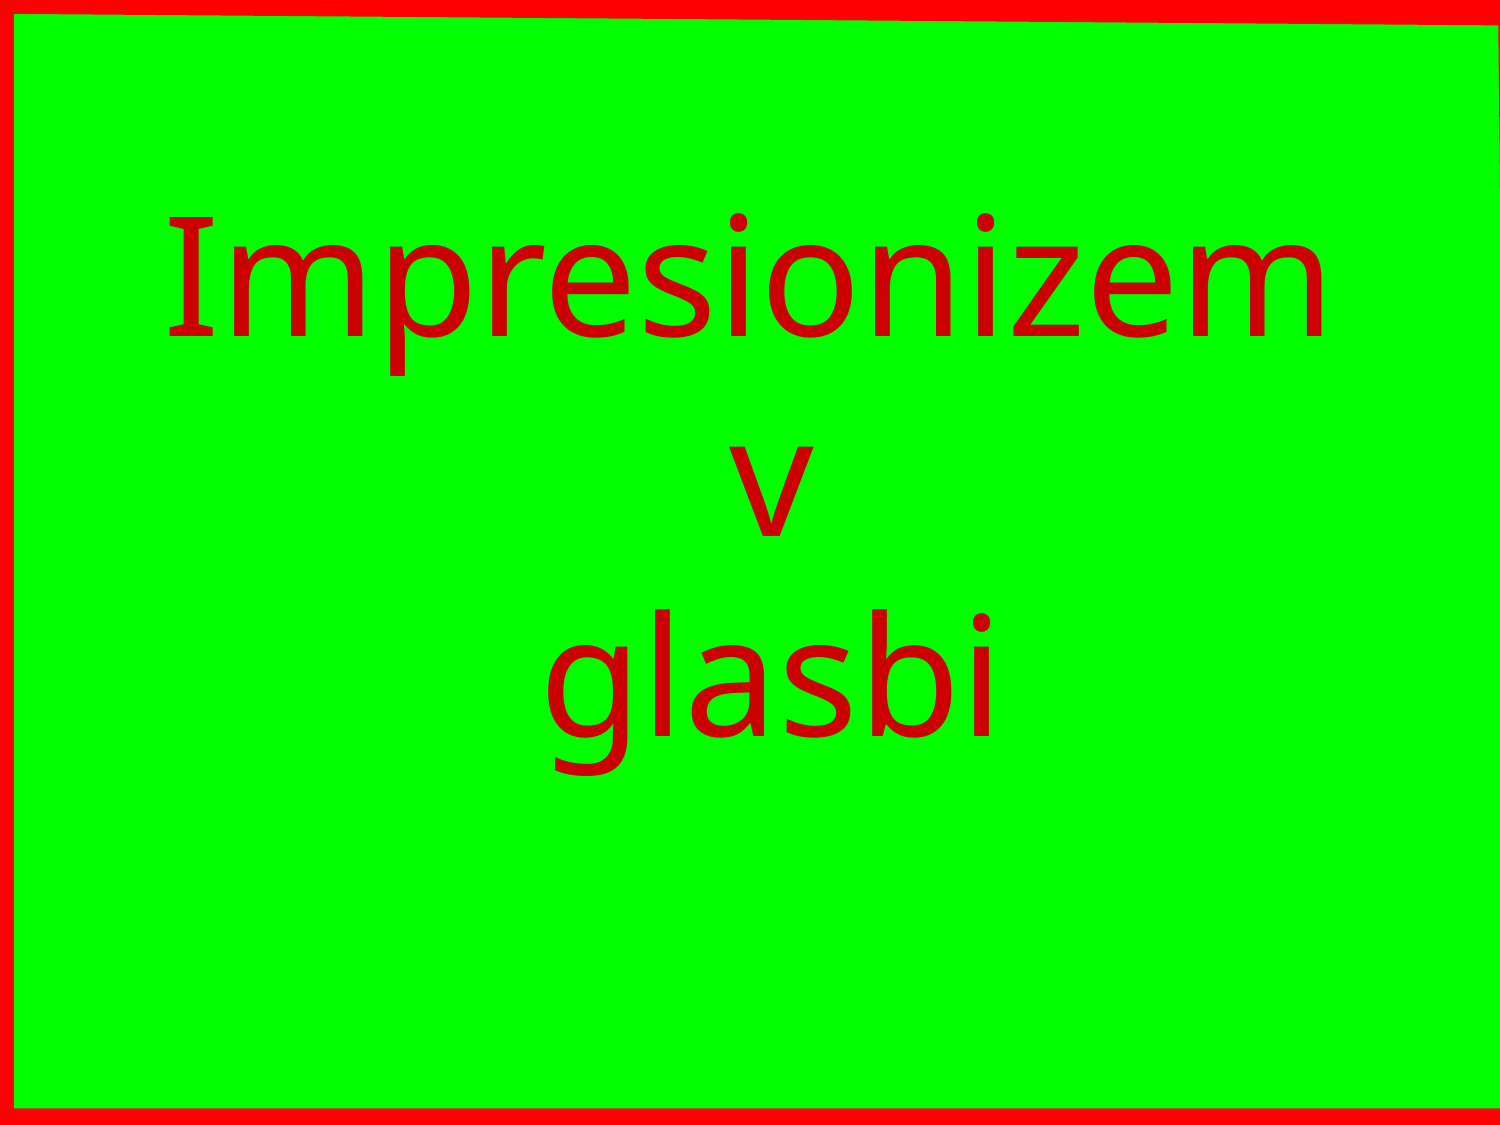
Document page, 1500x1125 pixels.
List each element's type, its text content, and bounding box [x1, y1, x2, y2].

title Impresionizem v glasbi [112, 349, 1388, 591]
